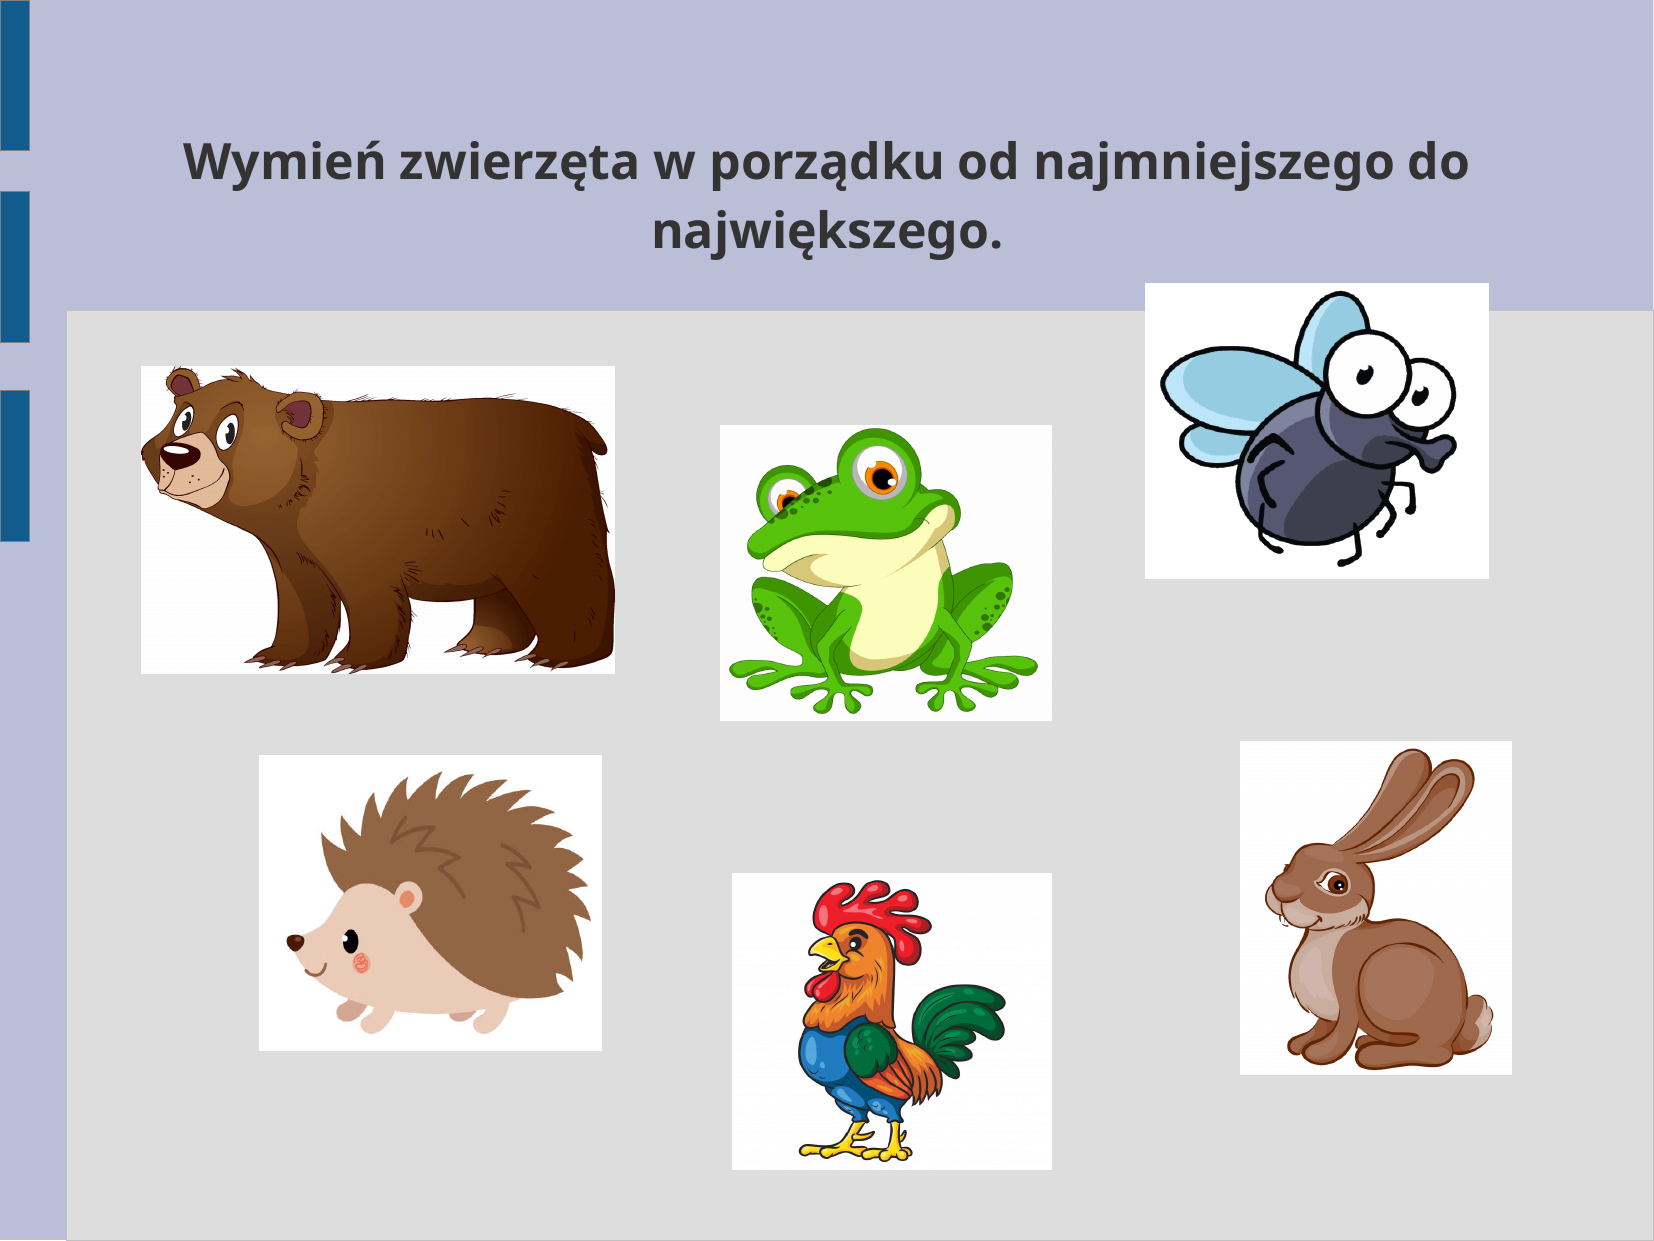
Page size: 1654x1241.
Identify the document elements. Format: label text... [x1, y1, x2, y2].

picture [1145, 283, 1489, 579]
picture [720, 425, 1052, 721]
title Wymień zwierzęta w porządku od najmniejszego do największego. [121, 91, 1534, 299]
picture [141, 366, 615, 674]
picture [732, 873, 1052, 1170]
picture [1240, 741, 1512, 1075]
picture [259, 755, 602, 1051]
